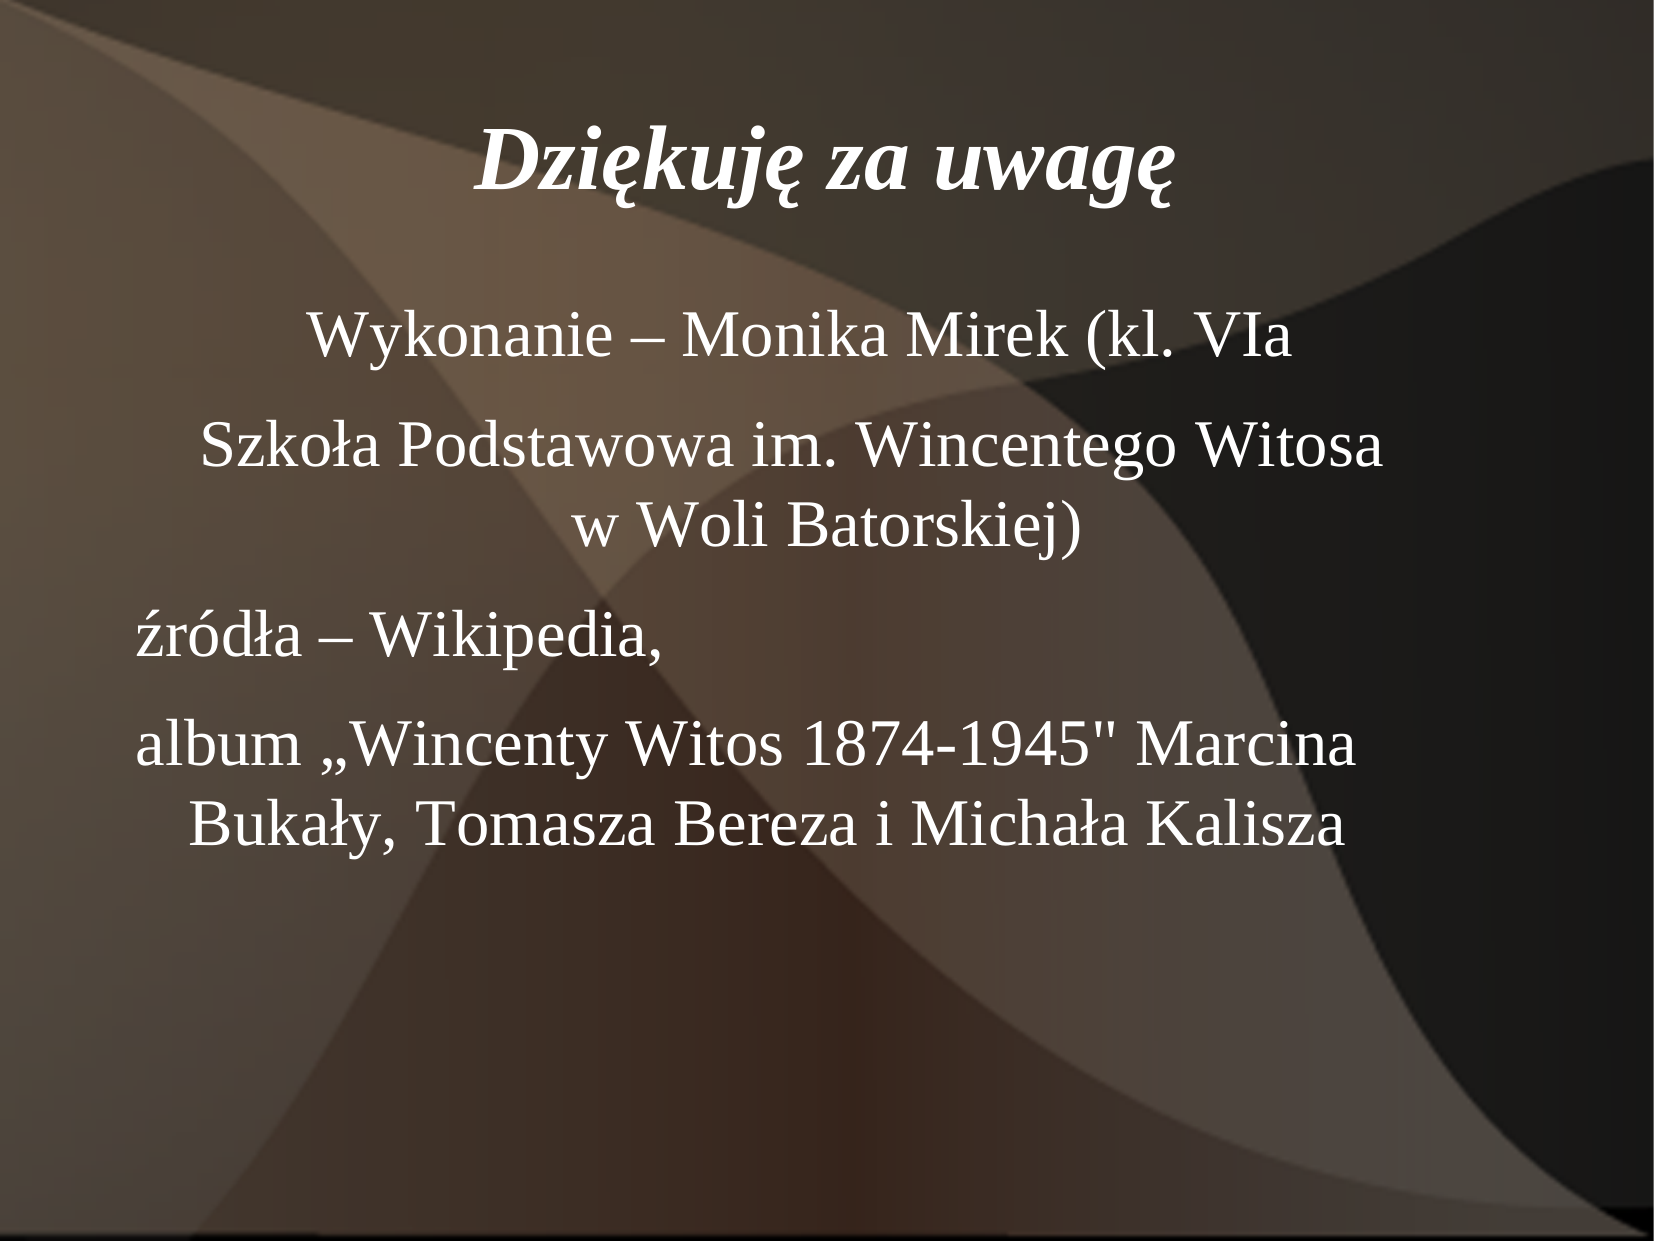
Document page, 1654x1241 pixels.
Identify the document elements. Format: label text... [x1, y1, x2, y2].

list Wykonanie – Monika Mirek (kl. VIa Szkoła Podstawowa im. Wincentego Witosa w Woli Batorskiej) źródła – Wikipedia, album „Wincenty Witos 1874-1945" Marcina Bukały, Tomasza Bereza i Michała Kalisza [47, 290, 1571, 1121]
title Dziękuję za uwagę [82, 49, 1571, 257]
